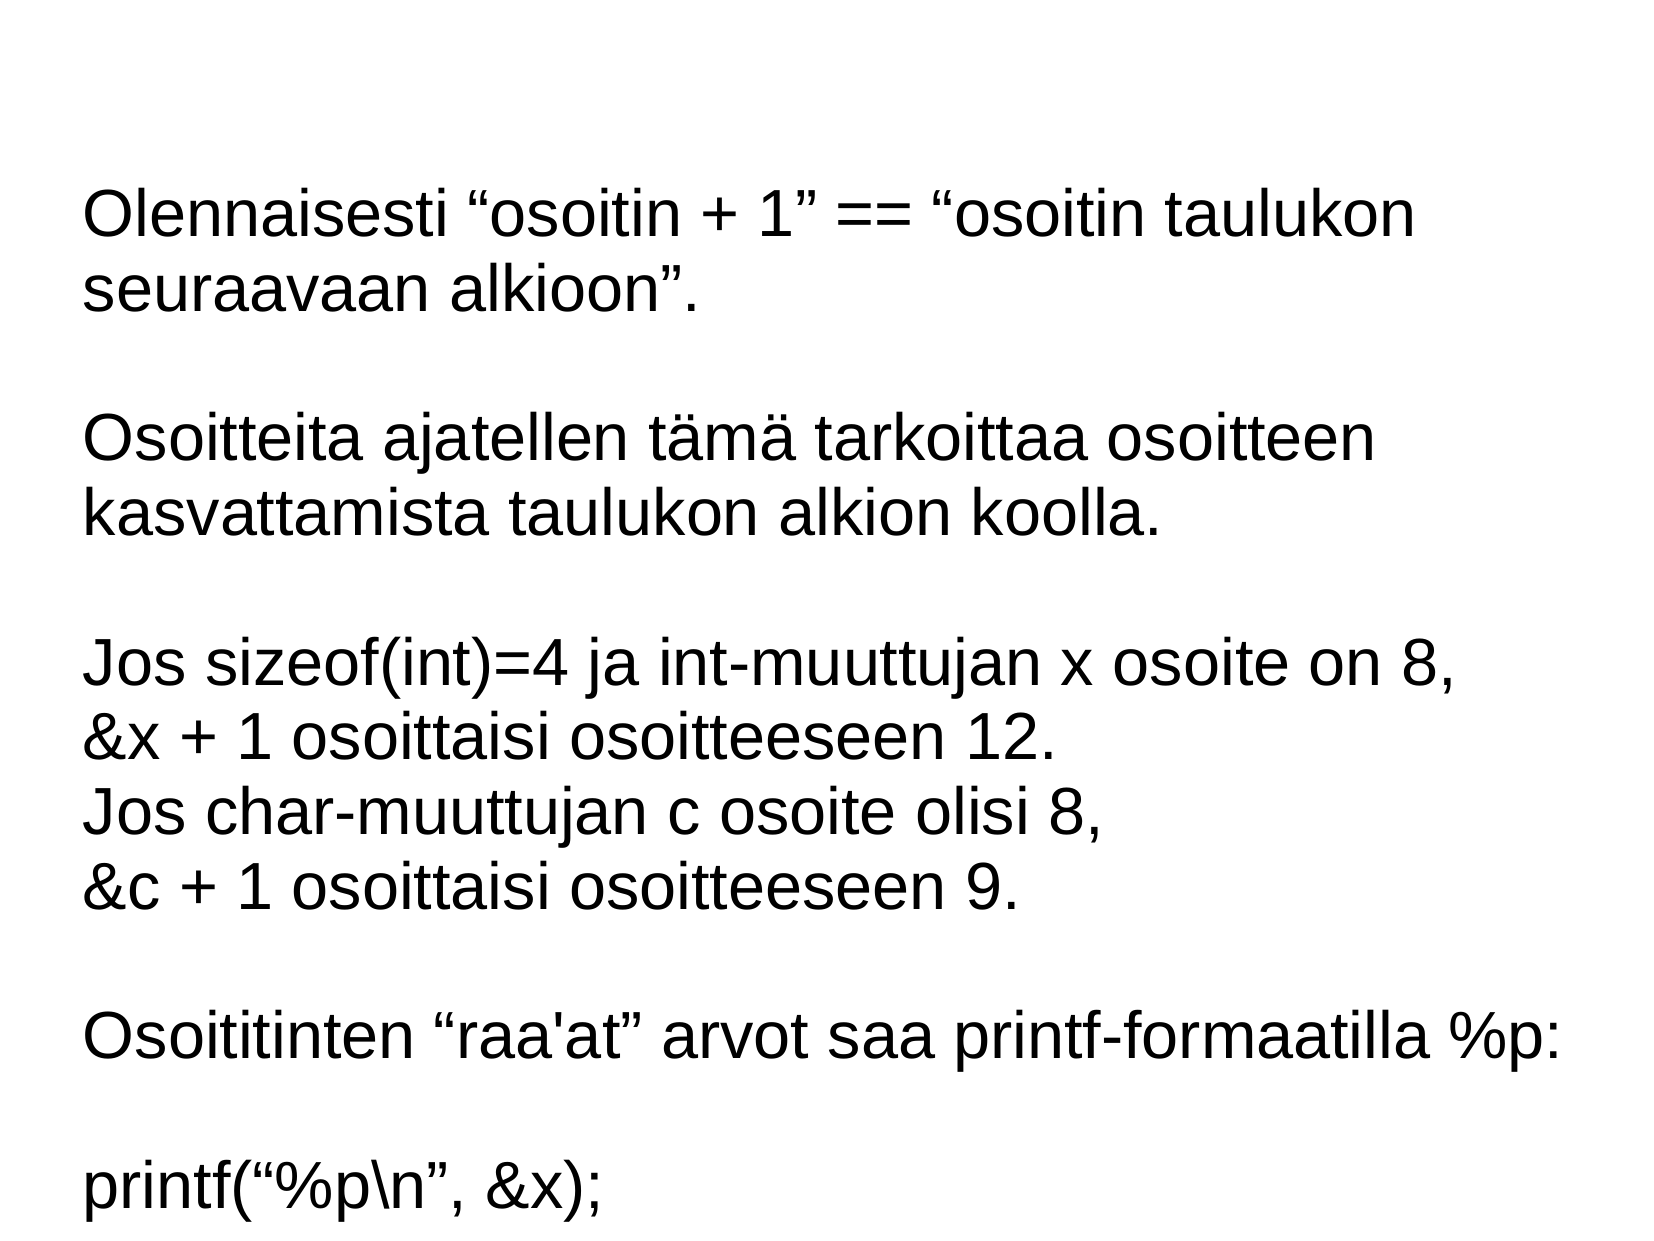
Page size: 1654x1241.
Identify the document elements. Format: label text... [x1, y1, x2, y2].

text_box Olennaisesti “osoitin + 1” == “osoitin taulukon seuraavaan alkioon”. Osoitteita ajatellen tämä tarkoittaa osoitteen kasvattamista taulukon alkion koolla. Jos sizeof(int)=4 ja int-muuttujan x osoite on 8, &x + 1 osoittaisi osoitteeseen 12. Jos char-muuttujan c osoite olisi 8, &c + 1 osoittaisi osoitteeseen 9. Osoititinten “raa'at” arvot saa printf-formaatilla %p: printf(“%p\n”, &x); [82, 176, 1571, 1223]
